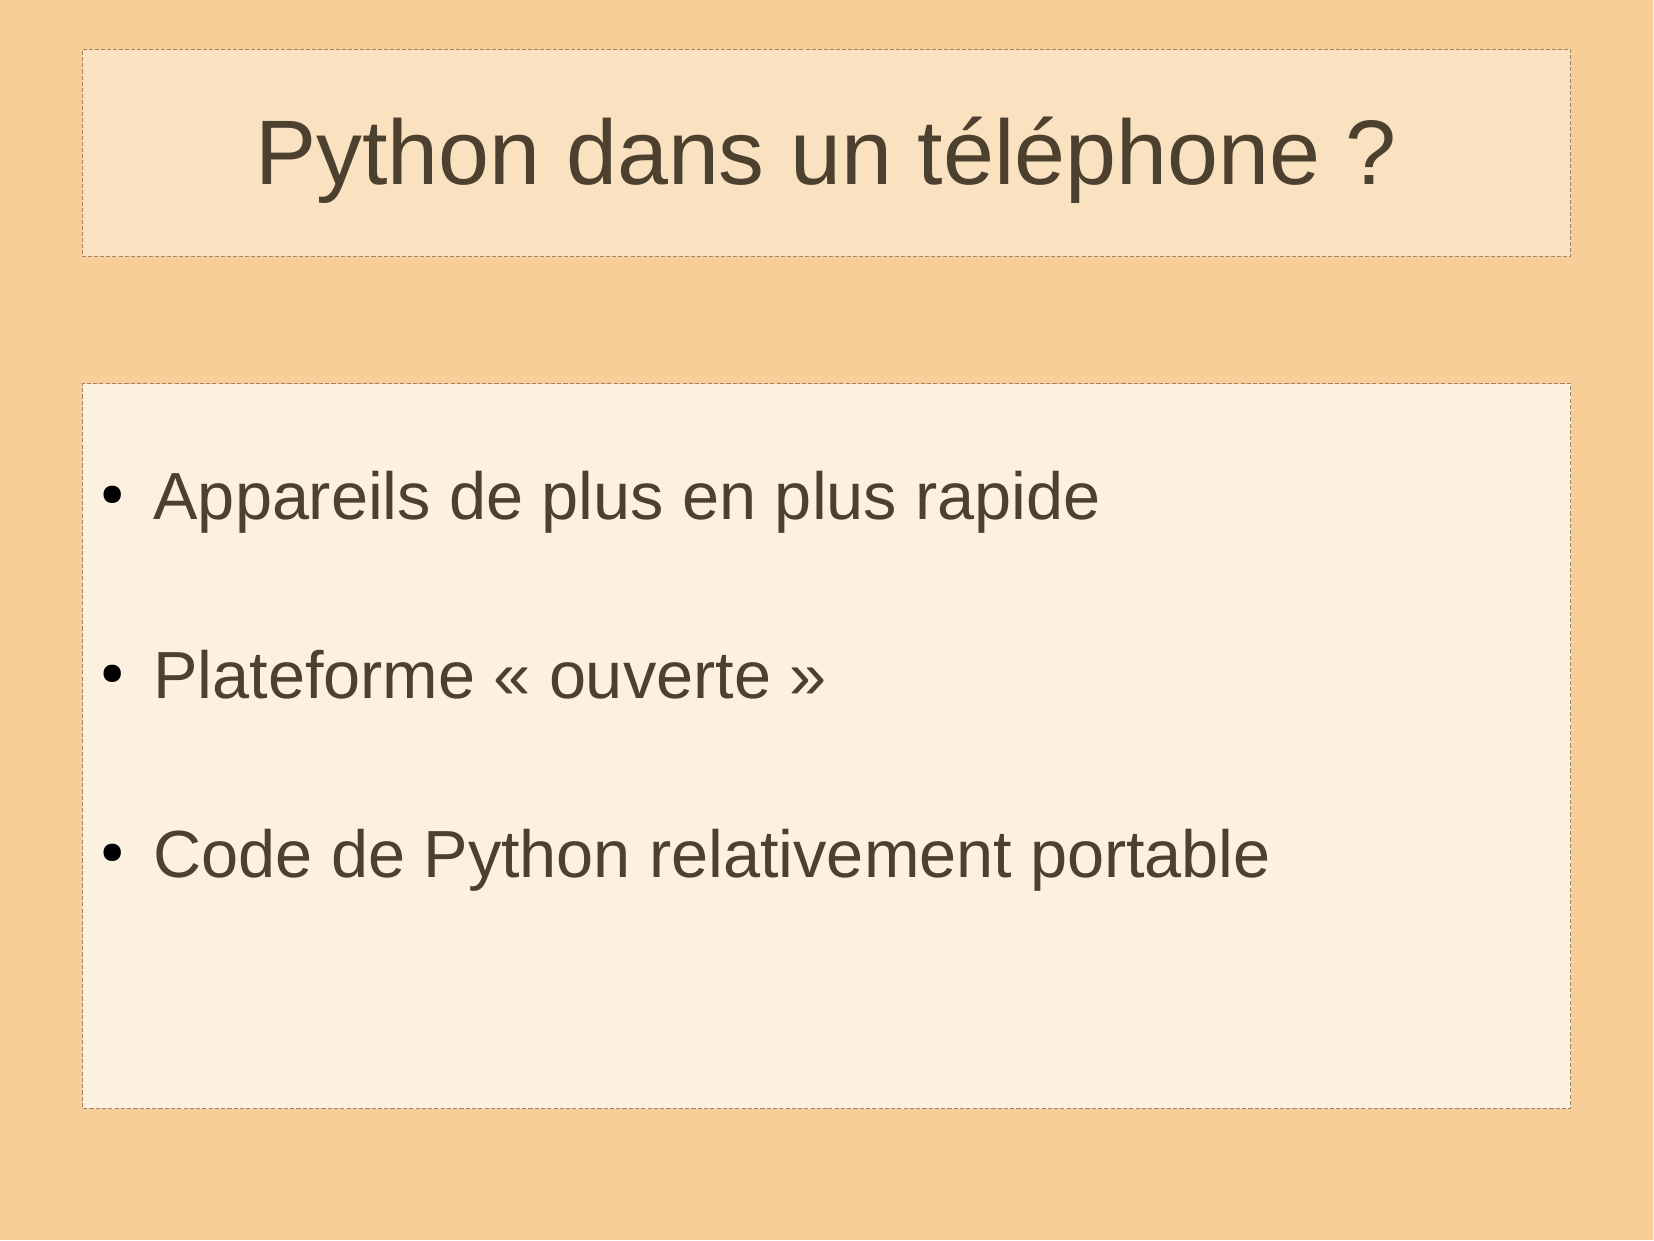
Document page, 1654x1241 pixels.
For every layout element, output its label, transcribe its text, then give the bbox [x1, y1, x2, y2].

list Appareils de plus en plus rapide Plateforme « ouverte » Code de Python relativement portable [82, 383, 1571, 1109]
title Python dans un téléphone ? [82, 49, 1571, 257]
